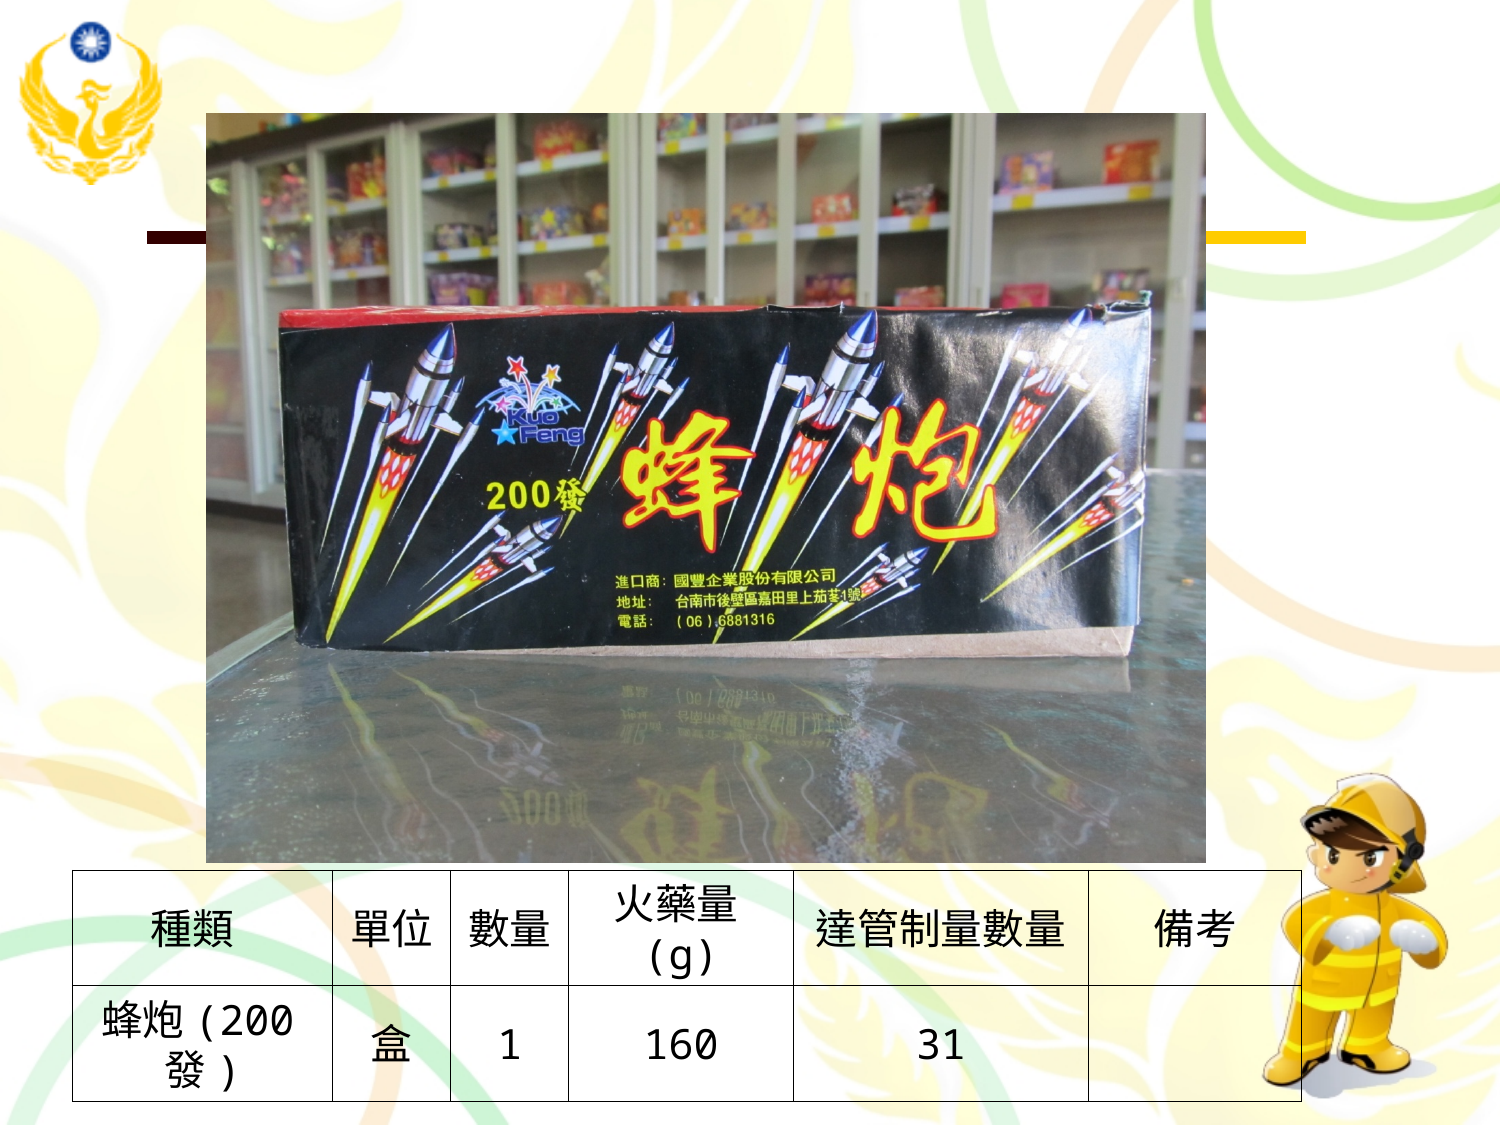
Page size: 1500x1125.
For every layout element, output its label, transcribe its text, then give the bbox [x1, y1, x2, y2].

table_cell [1089, 986, 1301, 1101]
table_header 單位 [333, 871, 450, 985]
table_cell 160 [569, 986, 793, 1101]
table_header 備考 [1089, 871, 1301, 985]
table_cell 1 [451, 986, 568, 1101]
table_header 達管制量數量 [794, 871, 1088, 985]
table_header 數量 [451, 871, 568, 985]
picture [0, 0, 1500, 1125]
table_header 種類 [73, 871, 332, 985]
table_cell 31 [794, 986, 1088, 1101]
table_cell 蜂炮(200發) [73, 986, 332, 1101]
table_cell 盒 [333, 986, 450, 1101]
table_header 火藥量(g) [569, 871, 793, 985]
